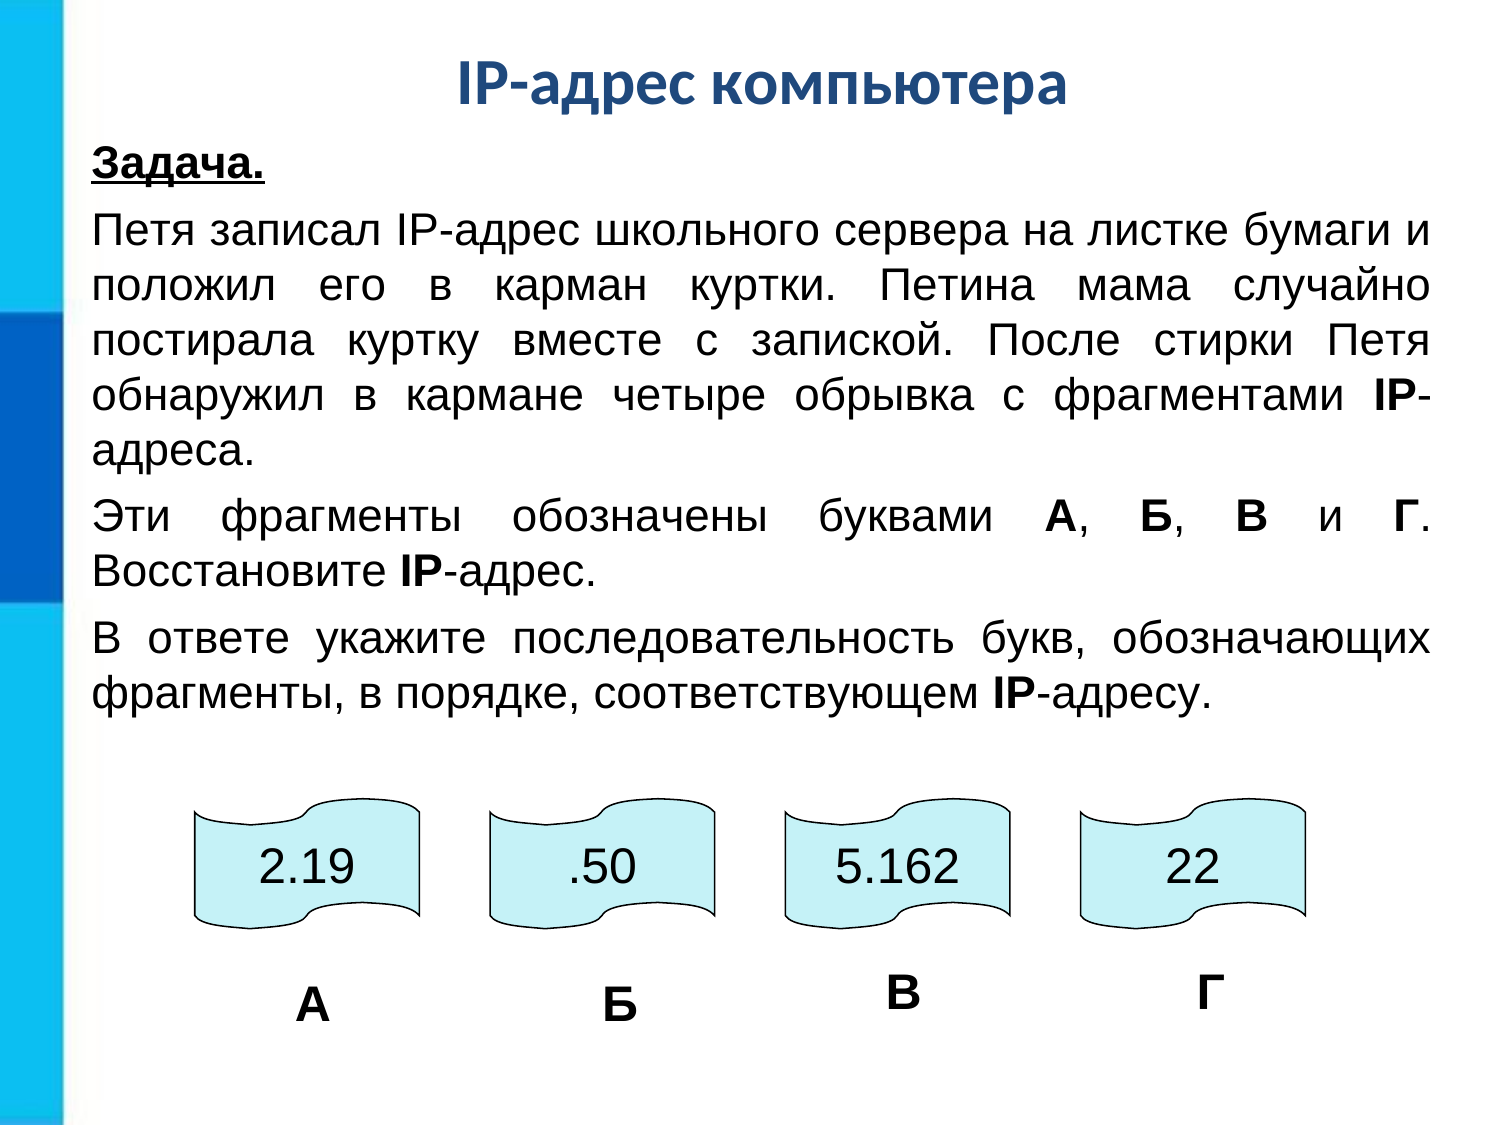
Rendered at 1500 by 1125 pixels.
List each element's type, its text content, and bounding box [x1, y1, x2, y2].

text_box .50 [490, 798, 715, 929]
text_box Задача. Петя записал IP-адрес школьного сервера на листке бумаги и положил его в карман куртки. Петина мама случайно постирала куртку вместе с запиской. После стирки Петя обнаружил в кармане четыре обрывка с фрагментами IP-адреса. Эти фрагменты обозначены буквами А, Б, В и Г. Восстановите IP-адрес. В ответе укажите последовательность букв, обозначающих фрагменты, в порядке, соответствующем IP-адресу. [76, 125, 1447, 726]
text_box IP-адрес компьютера [100, 31, 1426, 125]
text_box Б [584, 964, 656, 1040]
text_box 22 [1080, 798, 1306, 929]
text_box В [868, 952, 940, 1028]
text_box А [277, 964, 349, 1040]
picture [0, 0, 1500, 1125]
text_box 5.162 [785, 798, 1010, 929]
text_box Г [1175, 952, 1247, 1028]
text_box 2.19 [194, 798, 420, 929]
